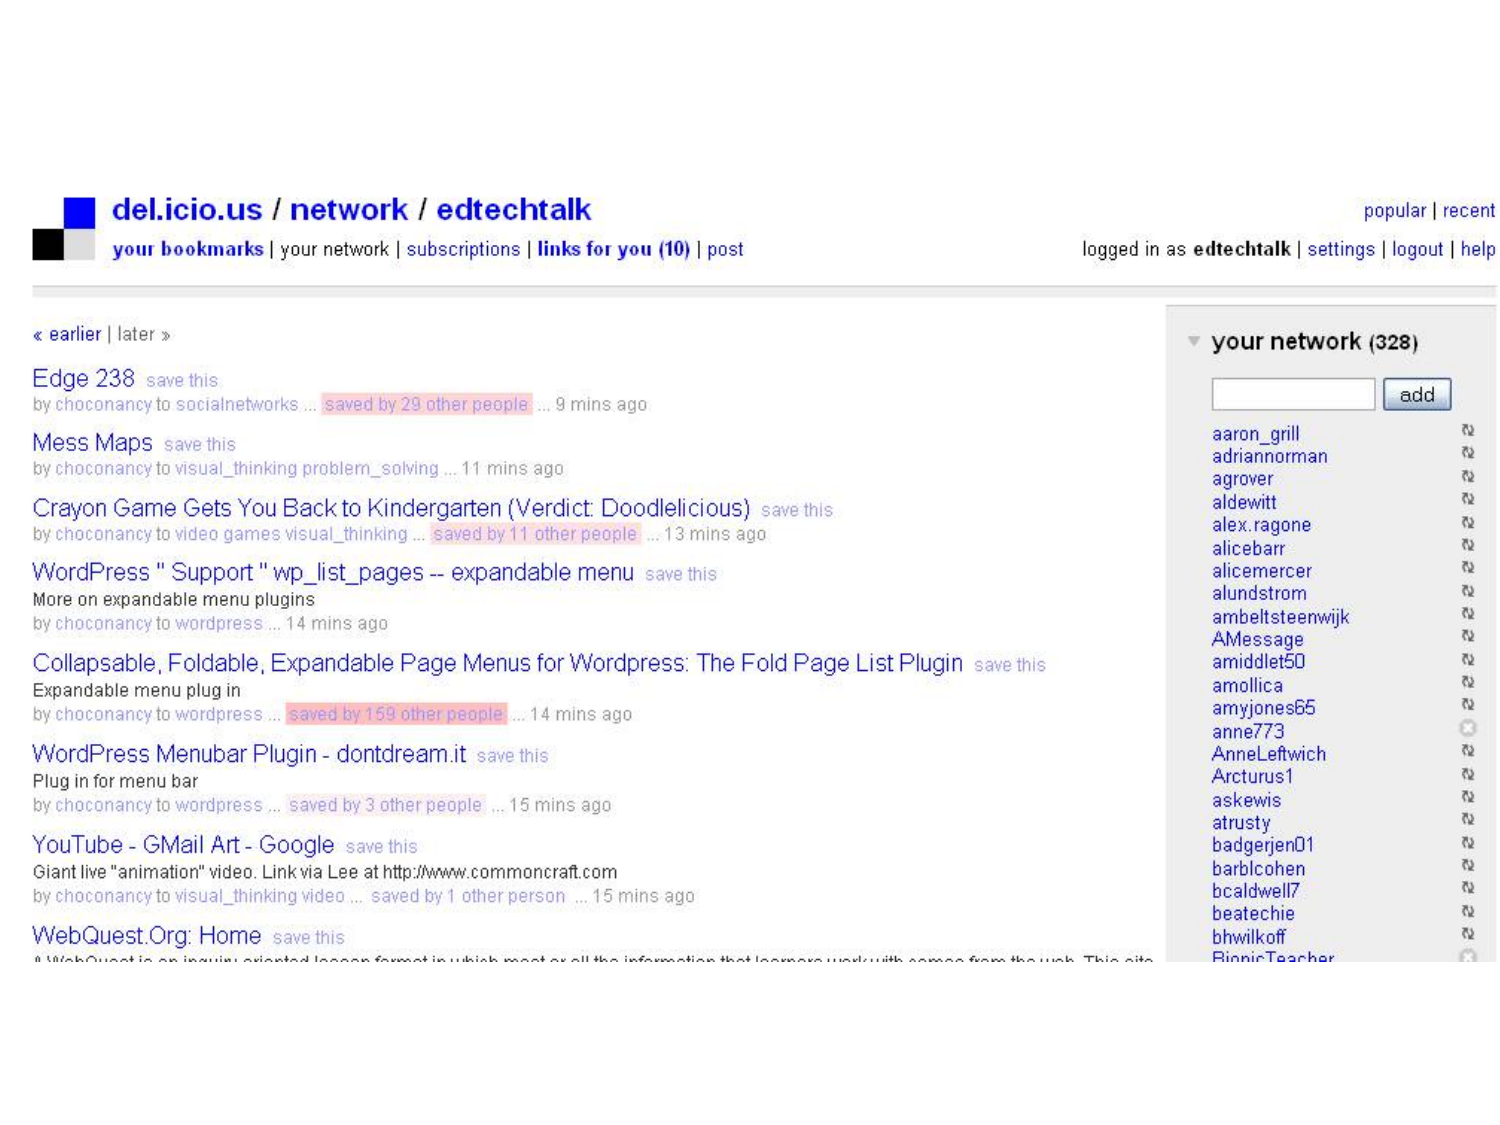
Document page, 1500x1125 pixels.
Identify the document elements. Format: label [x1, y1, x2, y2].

picture [9, 174, 1500, 962]
